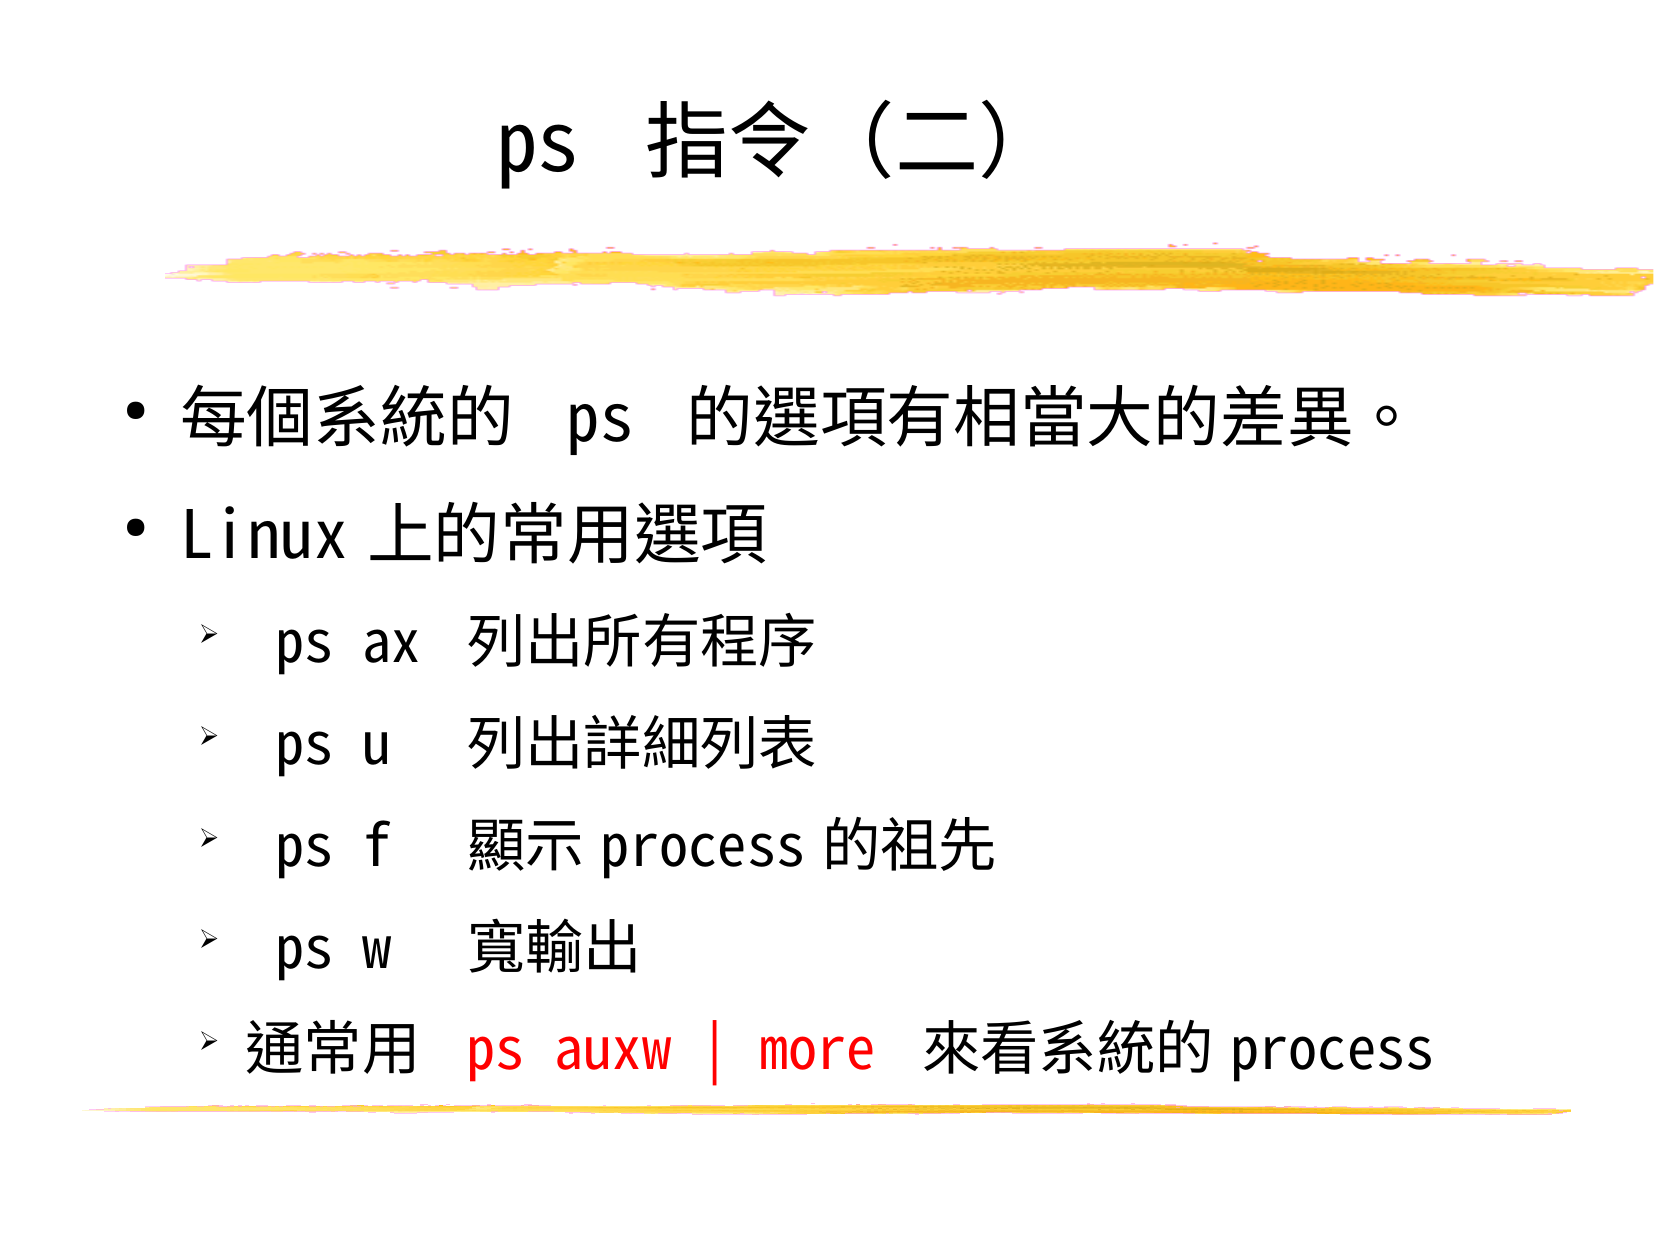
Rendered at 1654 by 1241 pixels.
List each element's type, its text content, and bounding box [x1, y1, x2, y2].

title ps 指令（二） [76, 28, 1482, 236]
picture [165, 237, 1654, 308]
picture [82, 1102, 1571, 1117]
list 每個系統的 ps 的選項有相當大的差異。 Linux上的常用選項 ps ax 列出所有程序 ps u 列出詳細列表 ps f 顯示process的祖先 ps w 寬輸出 通常用 ps auxw | more 來看系統的process [124, 358, 1530, 1103]
